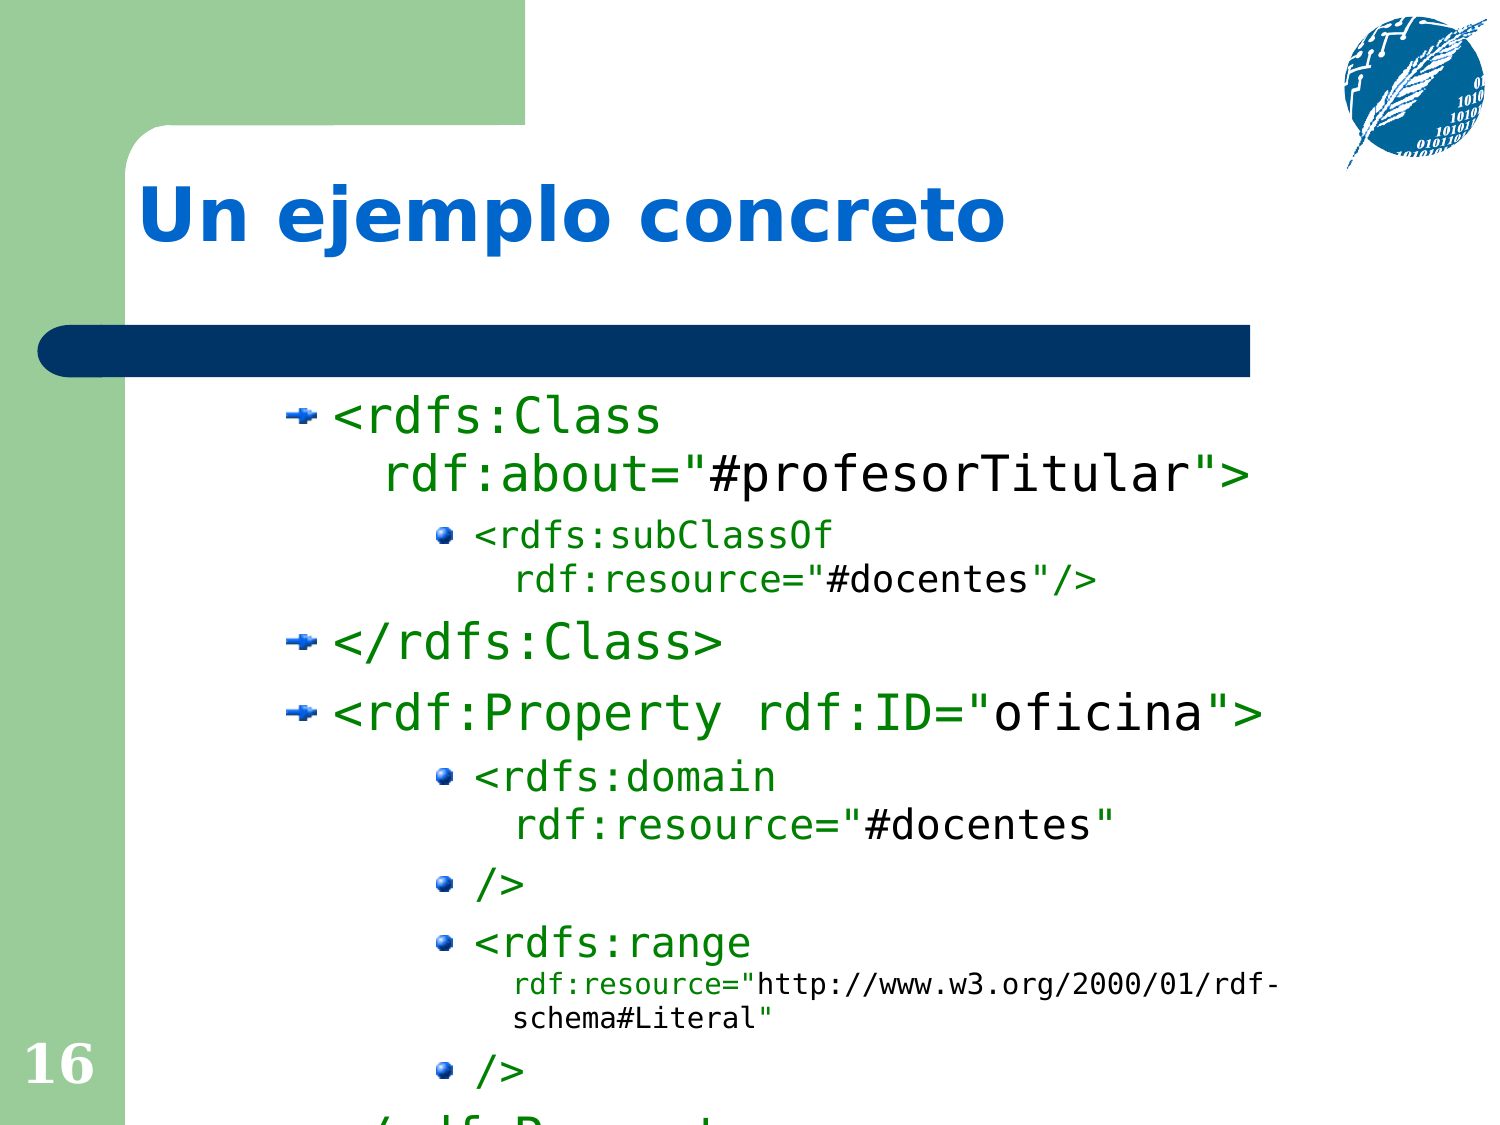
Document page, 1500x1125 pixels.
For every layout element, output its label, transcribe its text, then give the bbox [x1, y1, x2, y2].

picture [1433, 139, 1440, 147]
picture [1416, 140, 1425, 149]
picture [1436, 127, 1450, 136]
title Un ejemplo concreto [136, 136, 1413, 301]
picture [1427, 138, 1431, 148]
picture [1341, 15, 1487, 172]
list <rdfs:Class rdf:about="#profesorTitular"> <rdfs:subClassOf rdf:resource="#docentes"/> </rdfs:Class> <rdf:Property rdf:ID="oficina"> <rdfs:domain rdf:resource="#docentes" /> <rdfs:range rdf:resource="http://www.w3.org/2000/01/rdf-schema#Literal" /> </rdf:Property> [136, 386, 1399, 1100]
